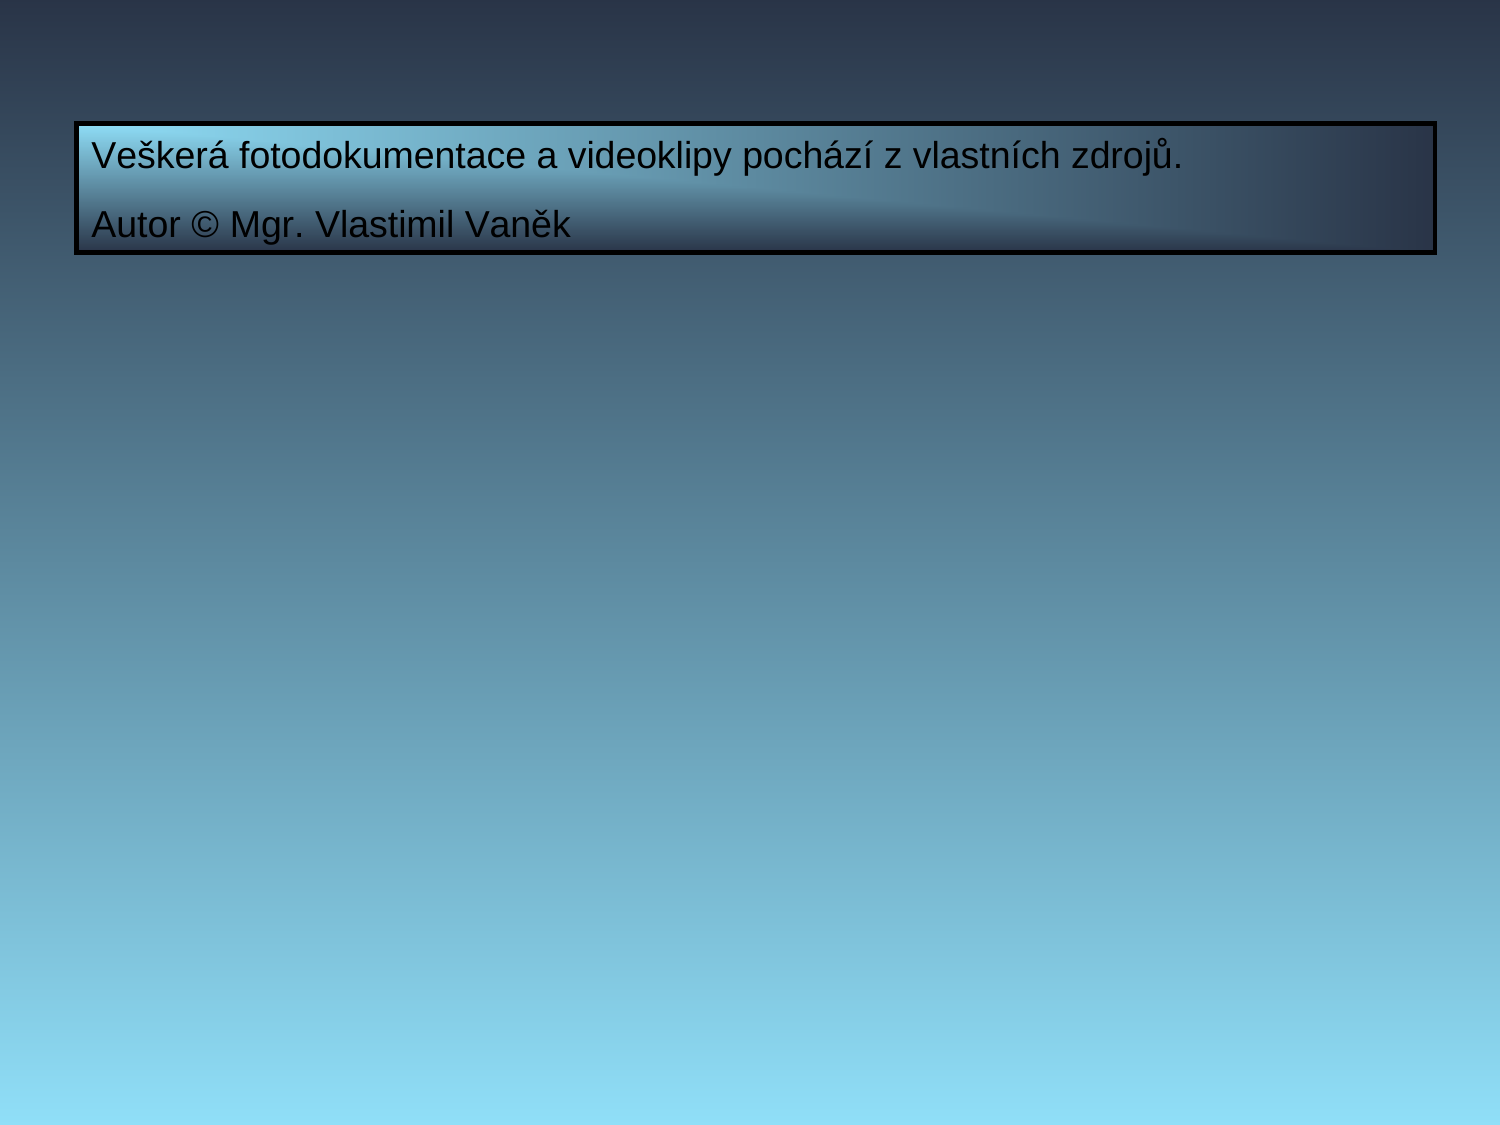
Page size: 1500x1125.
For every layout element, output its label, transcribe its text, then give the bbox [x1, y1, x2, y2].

text_box Veškerá fotodokumentace a videoklipy pochází z vlastních zdrojů. Autor © Mgr. Vlastimil Vaněk [76, 123, 1436, 253]
